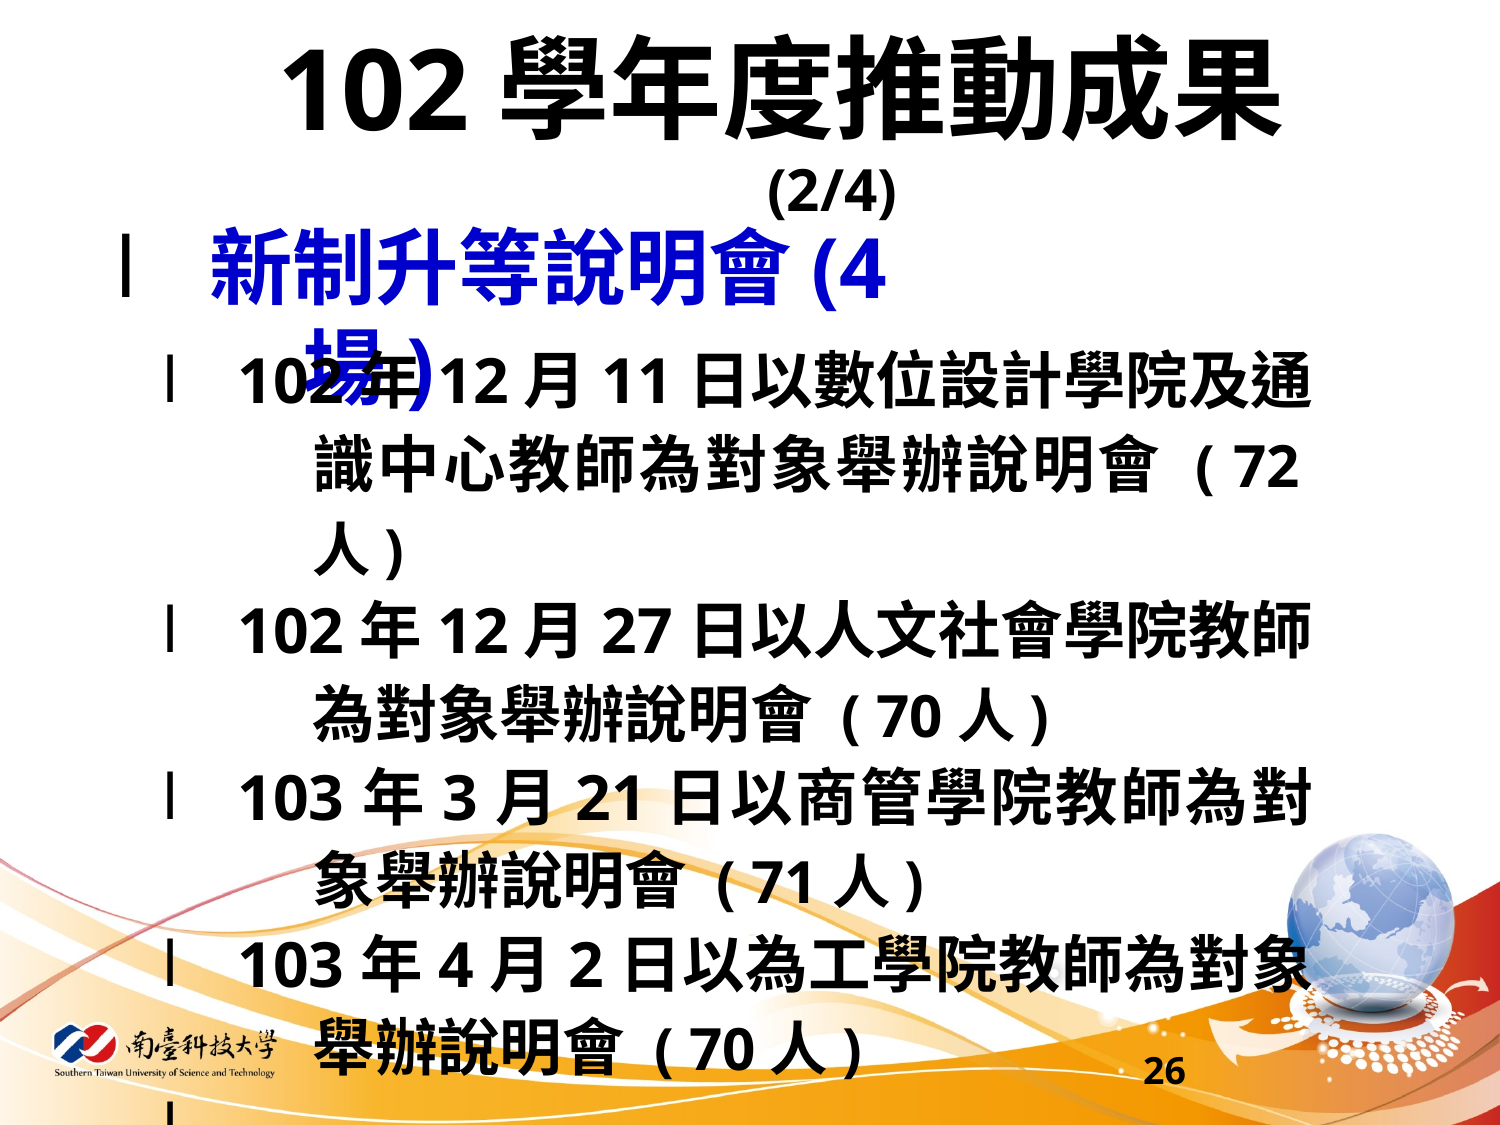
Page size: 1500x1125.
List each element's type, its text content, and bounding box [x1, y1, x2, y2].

text_box 102年12月11日以數位設計學院及通識中心教師為對象舉辦說明會 ( 72人) 102年12月27日以人文社會學院教師為對象舉辦說明會 ( 70人) 103年3月21日以商管學院教師為對象舉辦說明會 ( 71人) 103年4月2日以為工學院教師為對象舉辦說明會 ( 70人) [147, 325, 1329, 1098]
subtitle 新制升等說明會(4場) [100, 208, 1010, 319]
title 102學年度推動成果 (2/4) [194, 0, 1470, 242]
text_box 26 [1128, 1039, 1479, 1100]
